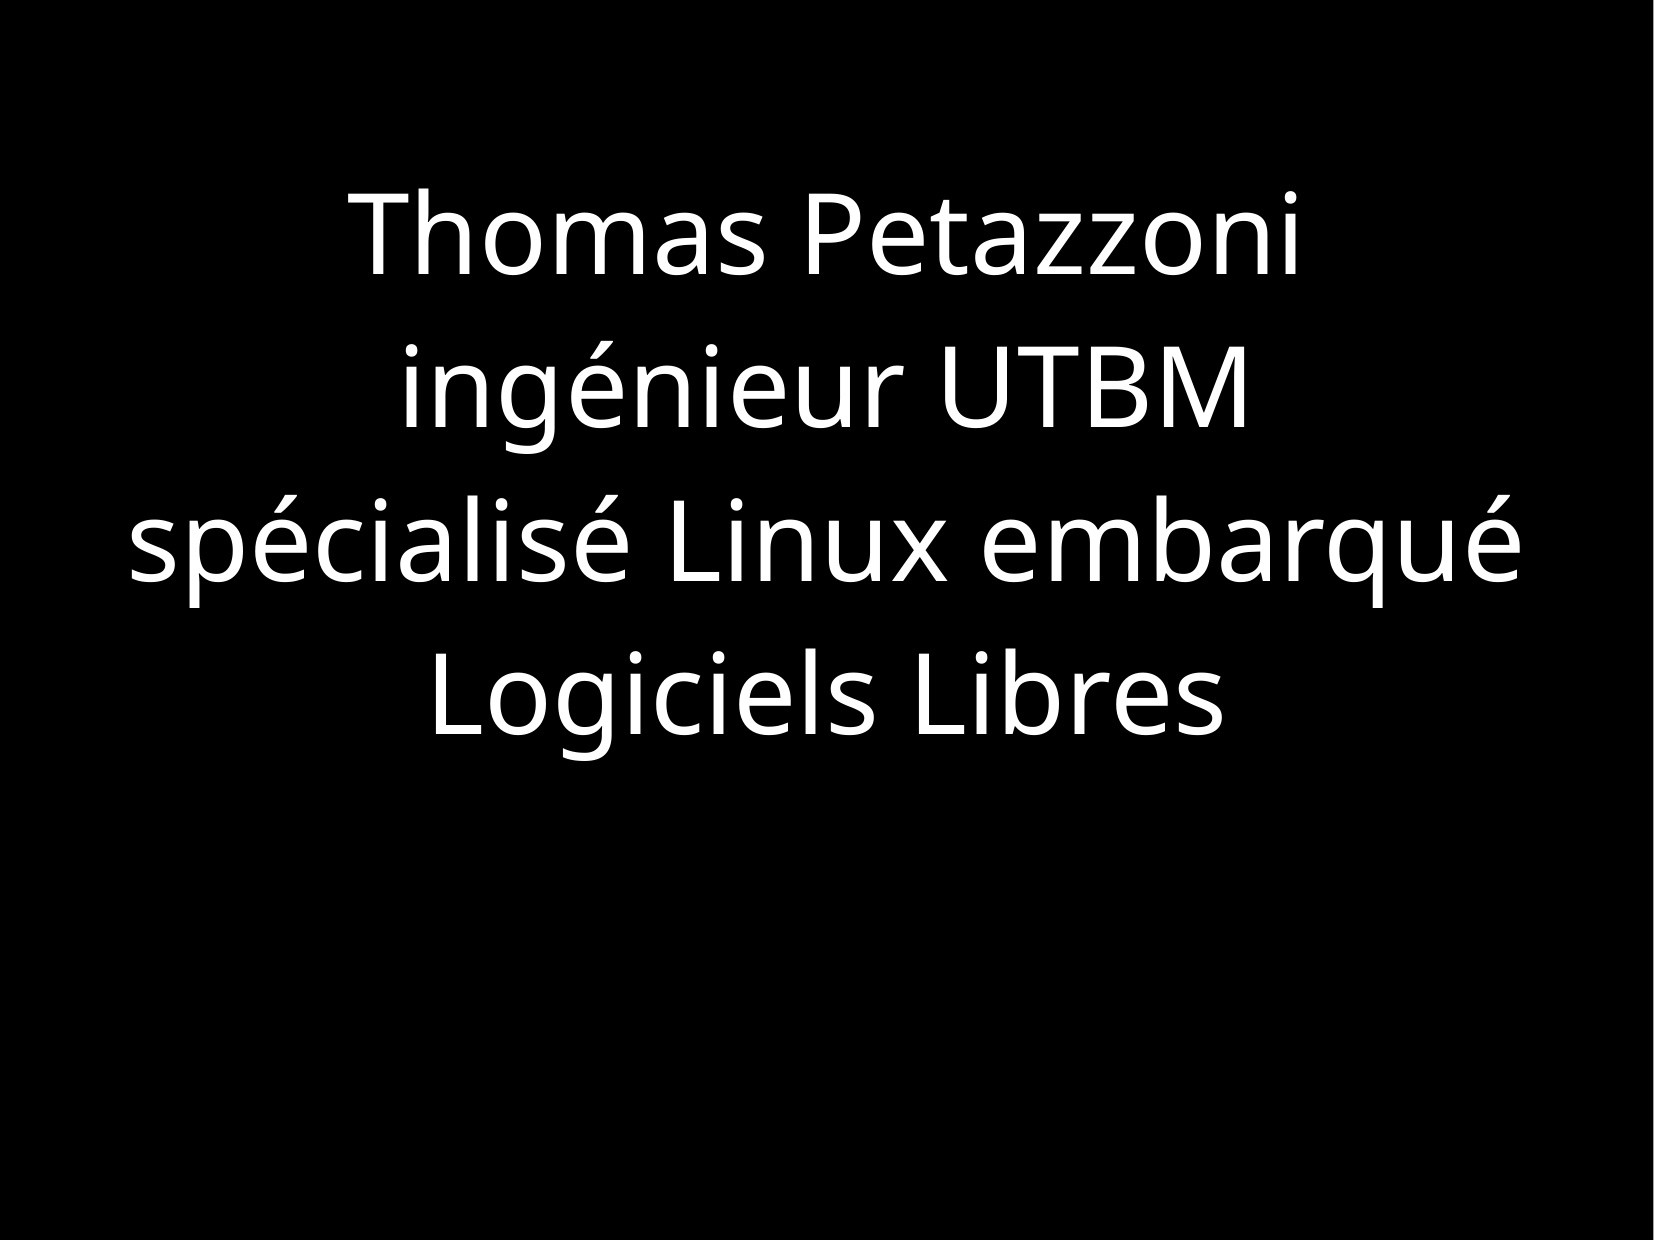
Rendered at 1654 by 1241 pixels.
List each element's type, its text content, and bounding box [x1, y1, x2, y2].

title Thomas Petazzoni ingénieur UTBM spécialisé Linux embarqué Logiciels Libres [82, 56, 1571, 1172]
